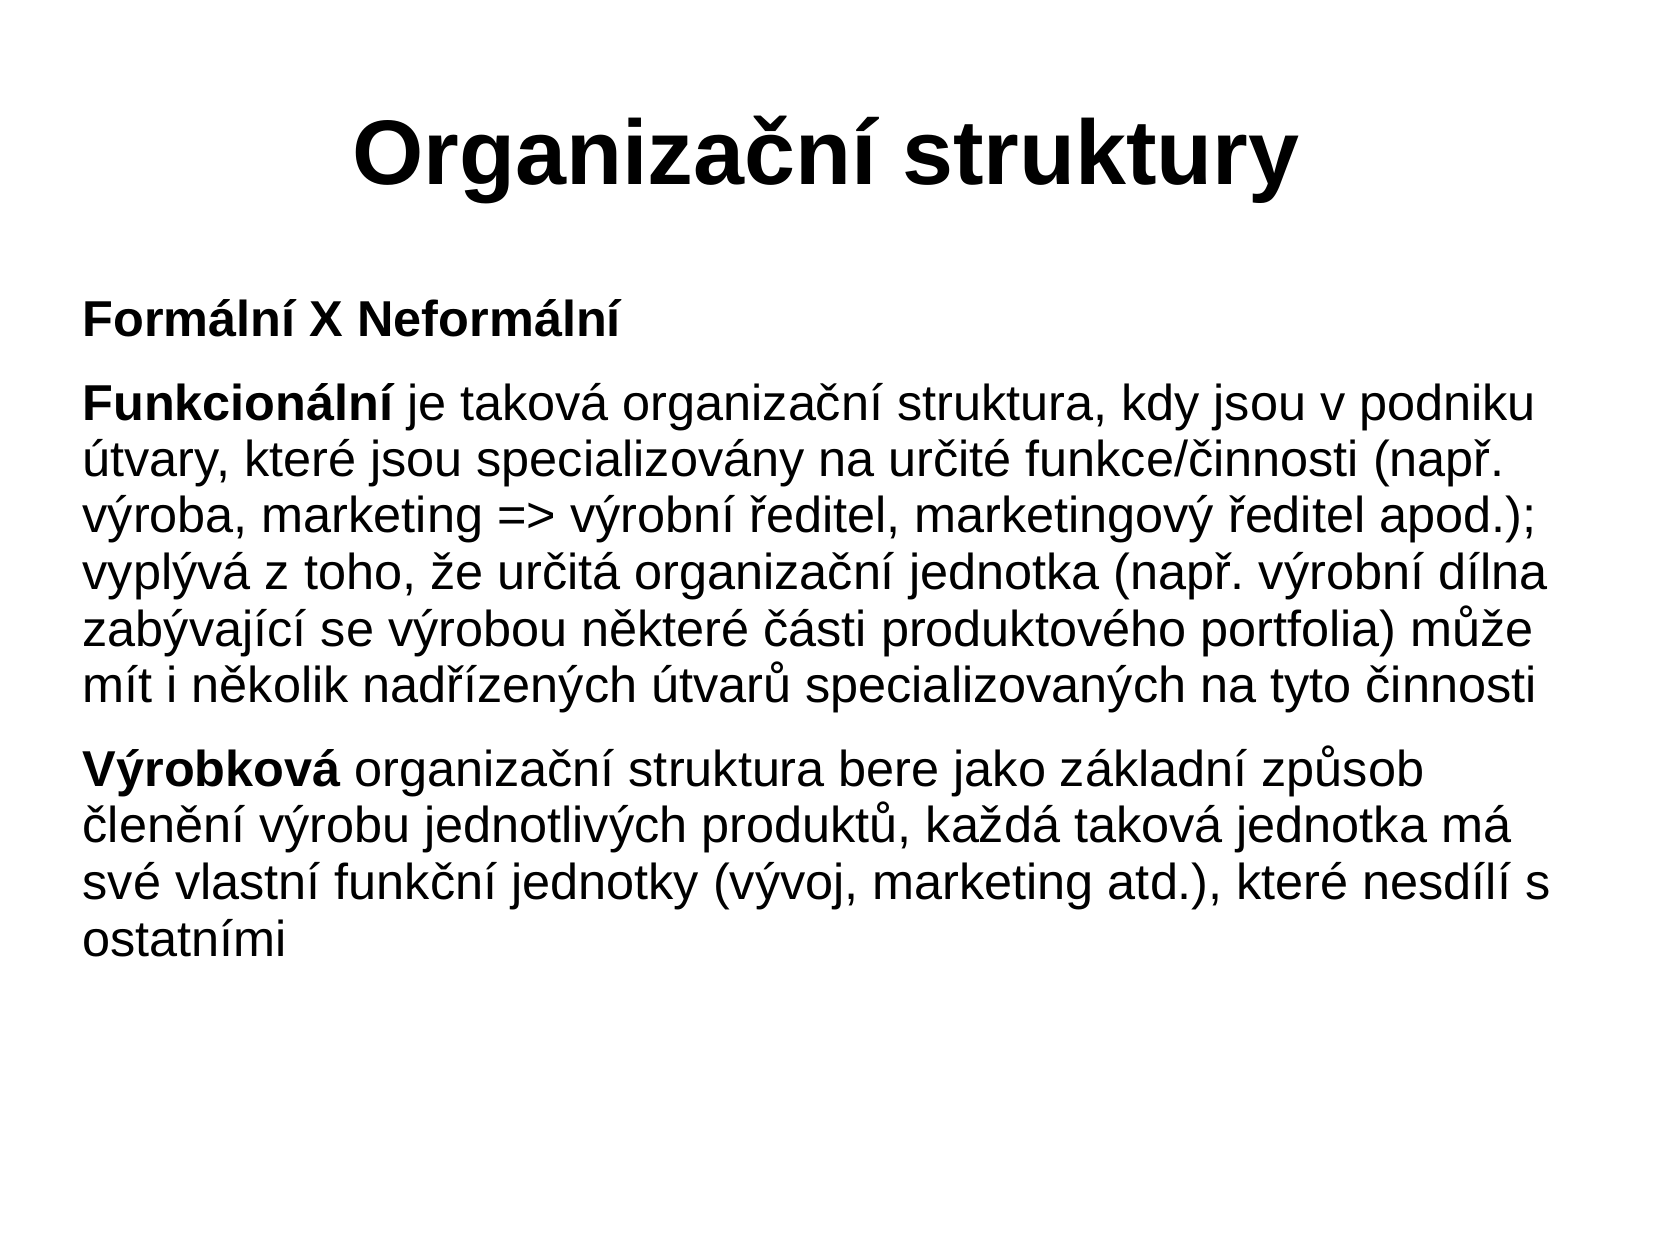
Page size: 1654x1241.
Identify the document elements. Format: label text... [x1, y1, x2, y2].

list Formální X Neformální Funkcionální je taková organizační struktura, kdy jsou v podniku útvary, které jsou specializovány na určité funkce/činnosti (např. výroba, marketing => výrobní ředitel, marketingový ředitel apod.); vyplývá z toho, že určitá organizační jednotka (např. výrobní dílna zabývající se výrobou některé části produktového portfolia) může mít i několik nadřízených útvarů specializovaných na tyto činnosti Výrobková organizační struktura bere jako základní způsob členění výrobu jednotlivých produktů, každá taková jednotka má své vlastní funkční jednotky (vývoj, marketing atd.), které nesdílí s ostatními [82, 290, 1571, 1010]
title Organizační struktury [82, 49, 1571, 257]
